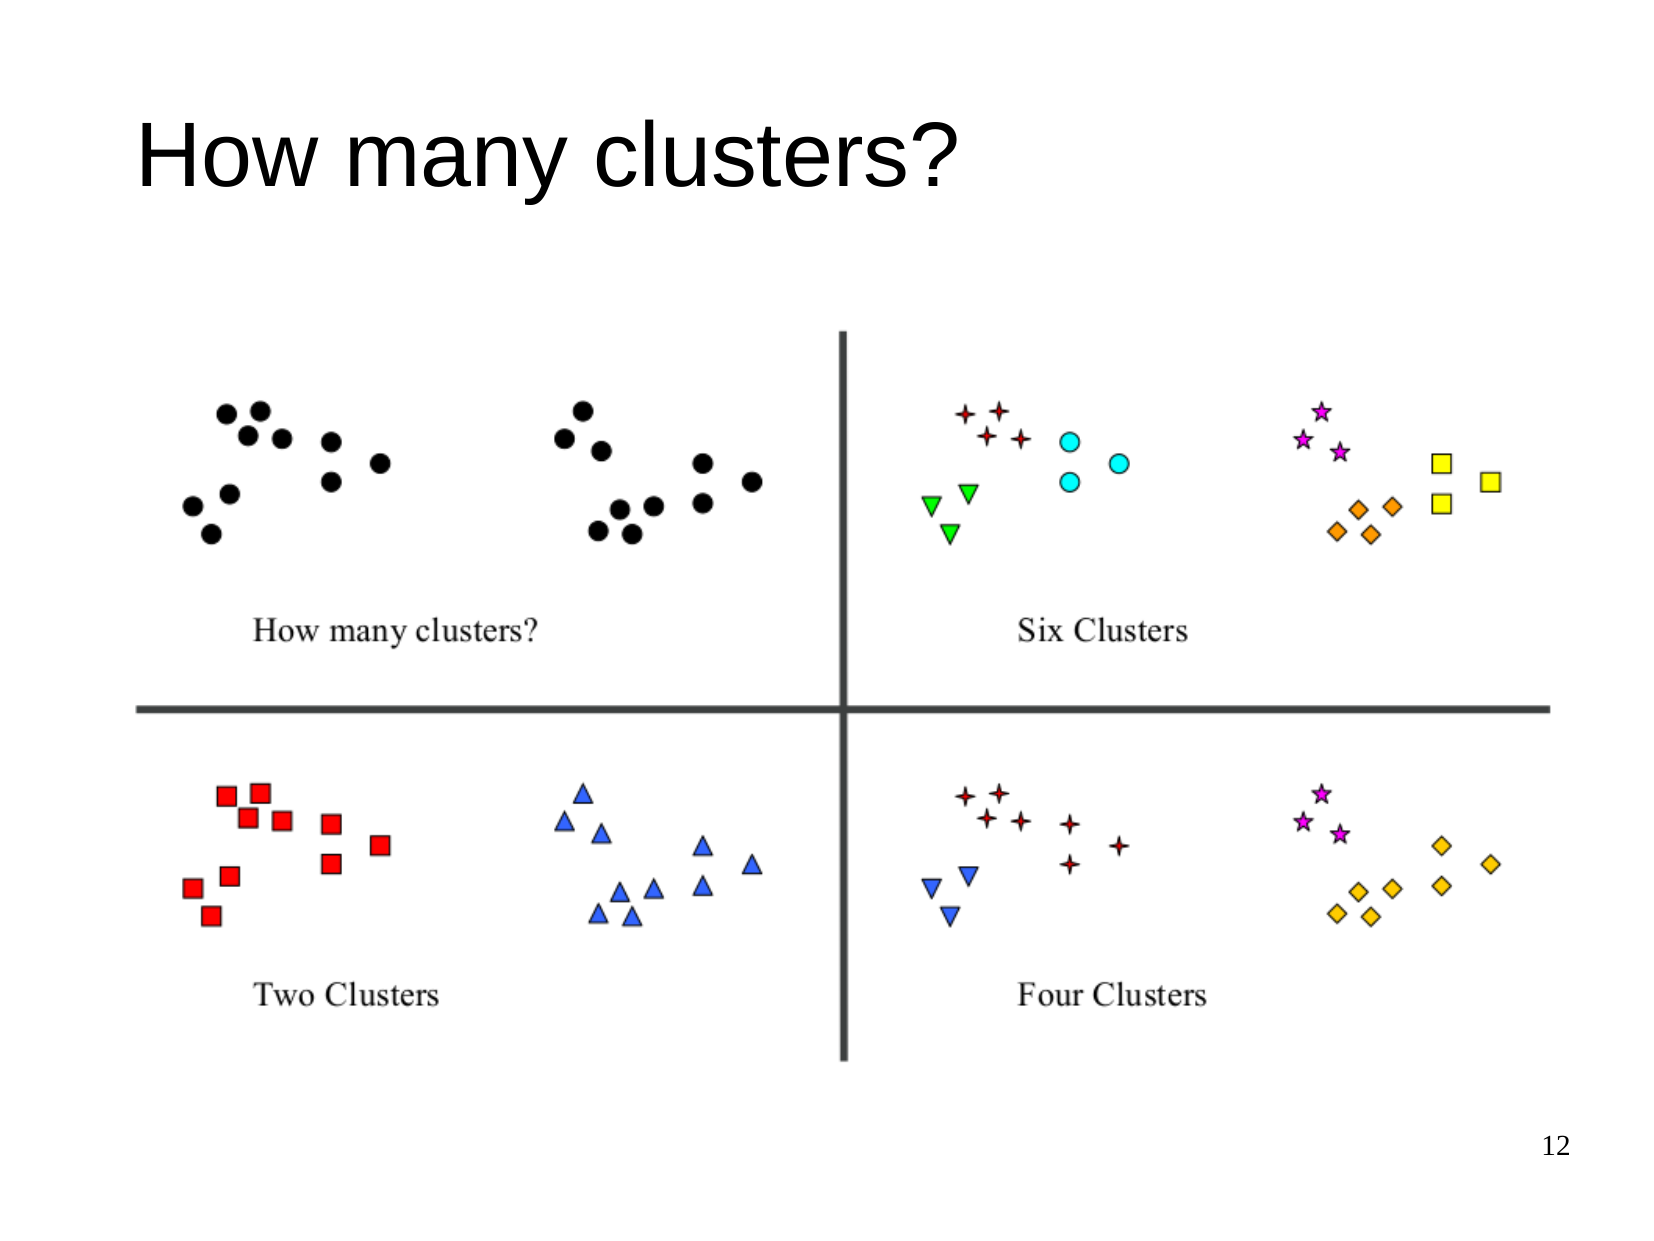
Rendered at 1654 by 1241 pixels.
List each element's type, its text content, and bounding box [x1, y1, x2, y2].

title How many clusters? [129, 88, 1525, 277]
picture [120, 277, 1574, 1096]
